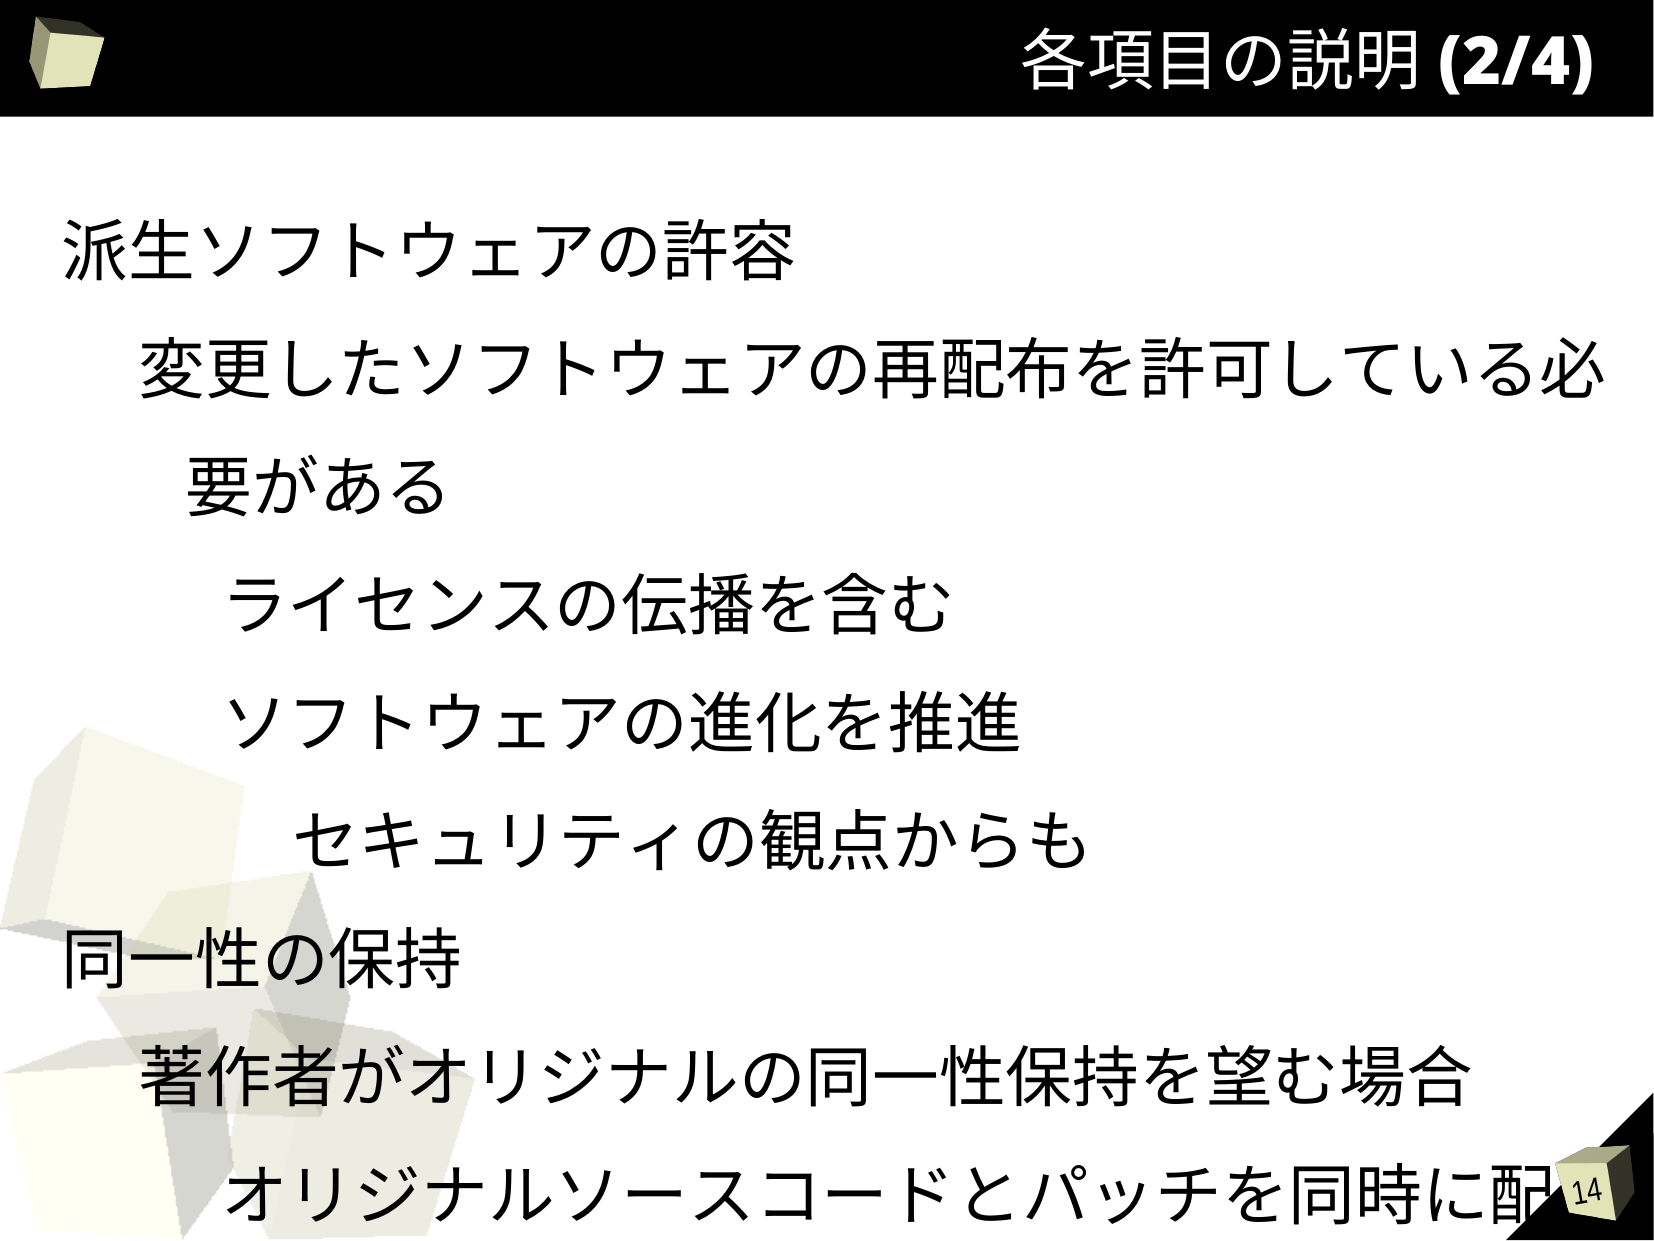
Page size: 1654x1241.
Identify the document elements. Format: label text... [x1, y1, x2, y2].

title 各項目の説明(2/4) [118, 0, 1595, 119]
picture [0, 726, 477, 1241]
list 派生ソフトウェアの許容 変更したソフトウェアの再配布を許可している必要がある ライセンスの伝播を含む ソフトウェアの進化を推進 セキュリティの観点からも 同一性の保持 著作者がオリジナルの同一性保持を望む場合 オリジナルソースコードとパッチを同時に配布することを認める場合のみ許可 公式と非公式の区分けを明確化 TeX、QPLなど [44, 177, 1611, 1214]
